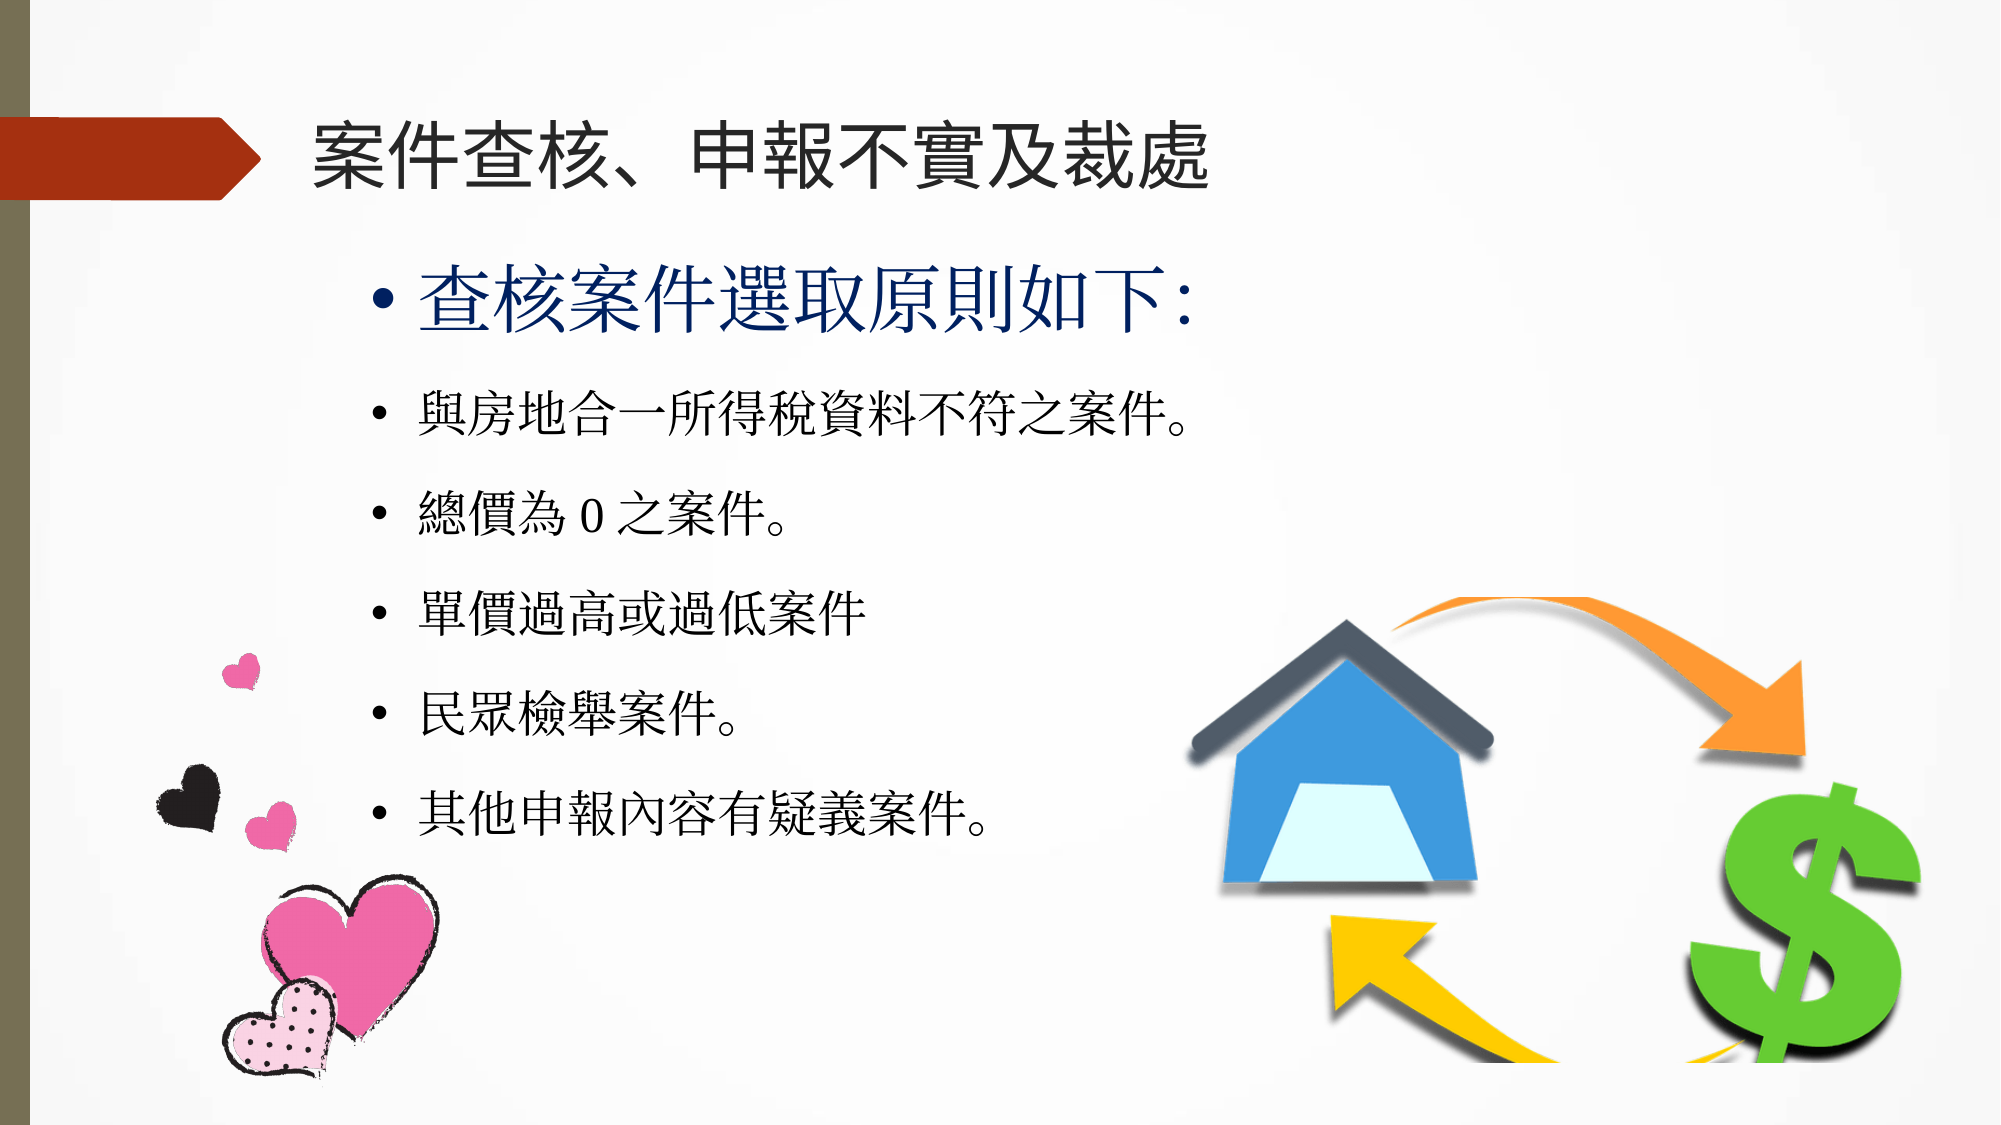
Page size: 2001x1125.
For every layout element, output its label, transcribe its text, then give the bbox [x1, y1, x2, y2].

picture [90, 613, 490, 1117]
text_box 查核案件選取原則如下： 與房地合一所得稅資料不符之案件。 總價為0之案件。 單價過高或過低案件 民眾檢舉案件。 其他申報內容有疑義案件。 [355, 260, 1672, 957]
text_box [0, 0, 2000, 1125]
picture [1169, 597, 1925, 1063]
title 案件查核、申報不實及裁處 [296, 100, 1876, 311]
